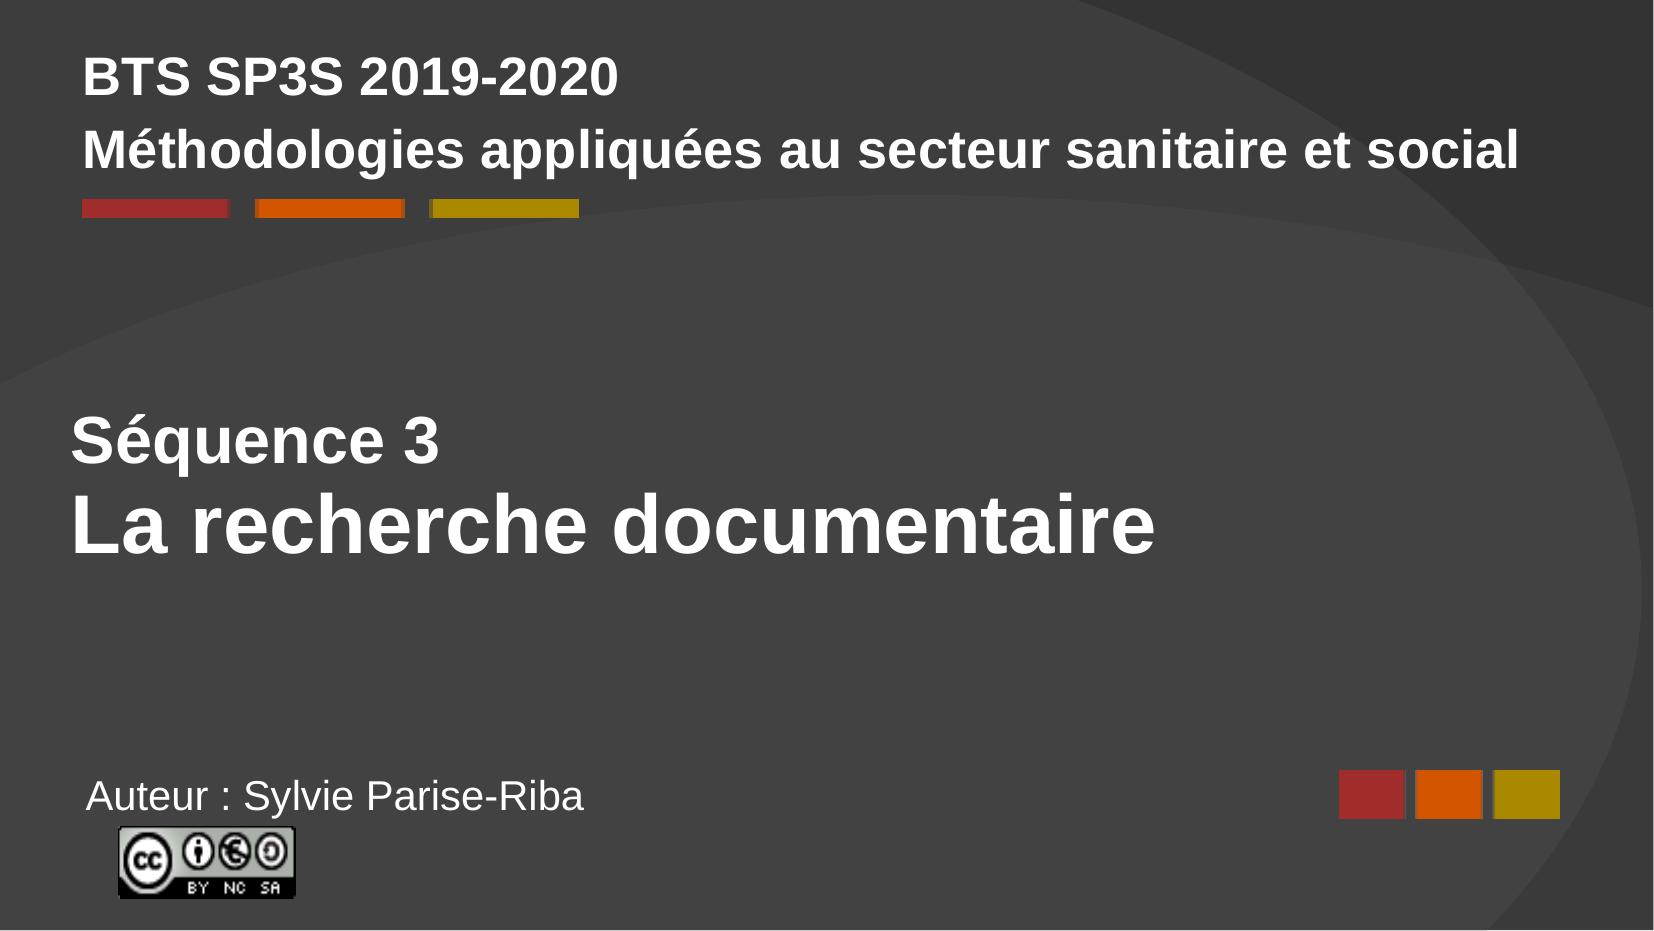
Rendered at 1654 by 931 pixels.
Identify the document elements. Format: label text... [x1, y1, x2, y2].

picture [118, 826, 296, 899]
text_box Auteur : Sylvie Parise-Riba [70, 765, 756, 874]
title BTS SP3S 2019-2020 Méthodologies appliquées au secteur sanitaire et social [82, 37, 1571, 193]
picture [1339, 770, 1560, 819]
subtitle Séquence 3 La recherche documentaire [70, 217, 1559, 757]
picture [82, 199, 579, 217]
